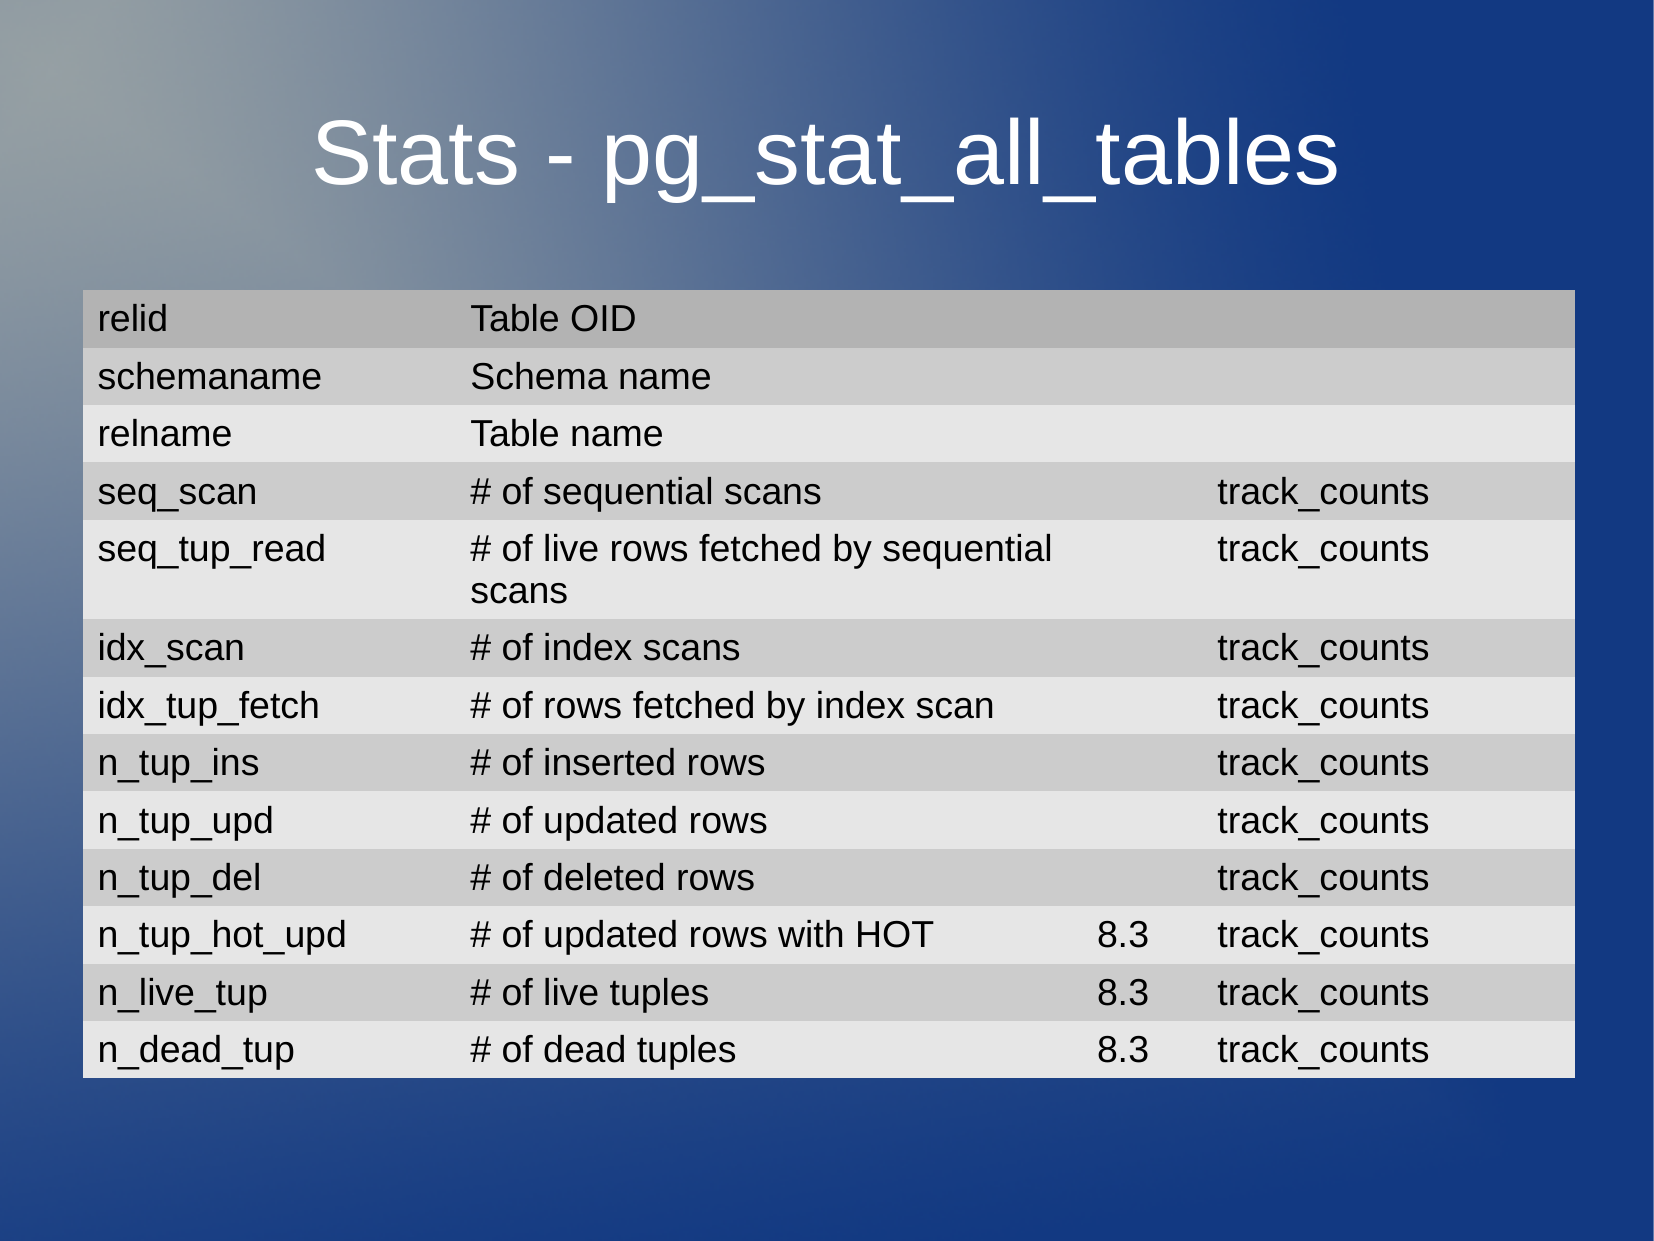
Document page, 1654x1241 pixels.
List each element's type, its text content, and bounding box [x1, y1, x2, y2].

table_cell n_live_tup [83, 964, 456, 1021]
table_cell relname [83, 405, 456, 462]
table_cell 8.3 [1082, 964, 1203, 1021]
table_header Table OID [456, 290, 1082, 348]
table_cell 8.3 [1082, 1021, 1203, 1078]
table_cell # of updated rows with HOT [456, 906, 1082, 964]
table_cell track_counts [1203, 520, 1575, 619]
table_cell # of live tuples [456, 964, 1082, 1021]
table_cell seq_scan [83, 462, 456, 520]
table_cell track_counts [1203, 964, 1575, 1021]
table_cell # of inserted rows [456, 734, 1082, 791]
table_cell [1203, 405, 1575, 462]
table_cell Schema name [456, 348, 1082, 405]
table_cell idx_tup_fetch [83, 677, 456, 734]
table_cell schemaname [83, 348, 456, 405]
table_cell n_tup_upd [83, 791, 456, 849]
table_cell n_tup_del [83, 849, 456, 906]
table_cell [1082, 348, 1203, 405]
table_cell [1082, 462, 1203, 520]
table_cell # of deleted rows [456, 849, 1082, 906]
title Stats - pg_stat_all_tables [82, 49, 1571, 257]
table_cell [1203, 348, 1575, 405]
table_cell [1082, 405, 1203, 462]
table_header [1082, 290, 1203, 348]
table_cell # of rows fetched by index scan [456, 677, 1082, 734]
table_cell Table name [456, 405, 1082, 462]
table_cell 8.3 [1082, 906, 1203, 964]
table_header [1203, 290, 1575, 348]
table_cell seq_tup_read [83, 520, 456, 619]
table_cell idx_scan [83, 619, 456, 677]
table_cell [1082, 520, 1203, 619]
table_cell # of updated rows [456, 791, 1082, 849]
table_cell [1082, 619, 1203, 677]
table_cell track_counts [1203, 906, 1575, 964]
table_cell # of sequential scans [456, 462, 1082, 520]
table_cell track_counts [1203, 619, 1575, 677]
table_cell # of dead tuples [456, 1021, 1082, 1078]
table_cell [1082, 849, 1203, 906]
table_cell track_counts [1203, 1021, 1575, 1078]
table_header relid [83, 290, 456, 348]
table_cell n_dead_tup [83, 1021, 456, 1078]
table_cell n_tup_ins [83, 734, 456, 791]
table_cell n_tup_hot_upd [83, 906, 456, 964]
table_cell [1082, 791, 1203, 849]
table_cell # of index scans [456, 619, 1082, 677]
table_cell track_counts [1203, 849, 1575, 906]
picture [0, 0, 1654, 1241]
table_cell track_counts [1203, 791, 1575, 849]
table_cell [1082, 677, 1203, 734]
table_cell track_counts [1203, 462, 1575, 520]
table_cell # of live rows fetched by sequential scans [456, 520, 1082, 619]
table_cell [1082, 734, 1203, 791]
table_cell track_counts [1203, 677, 1575, 734]
table_cell track_counts [1203, 734, 1575, 791]
